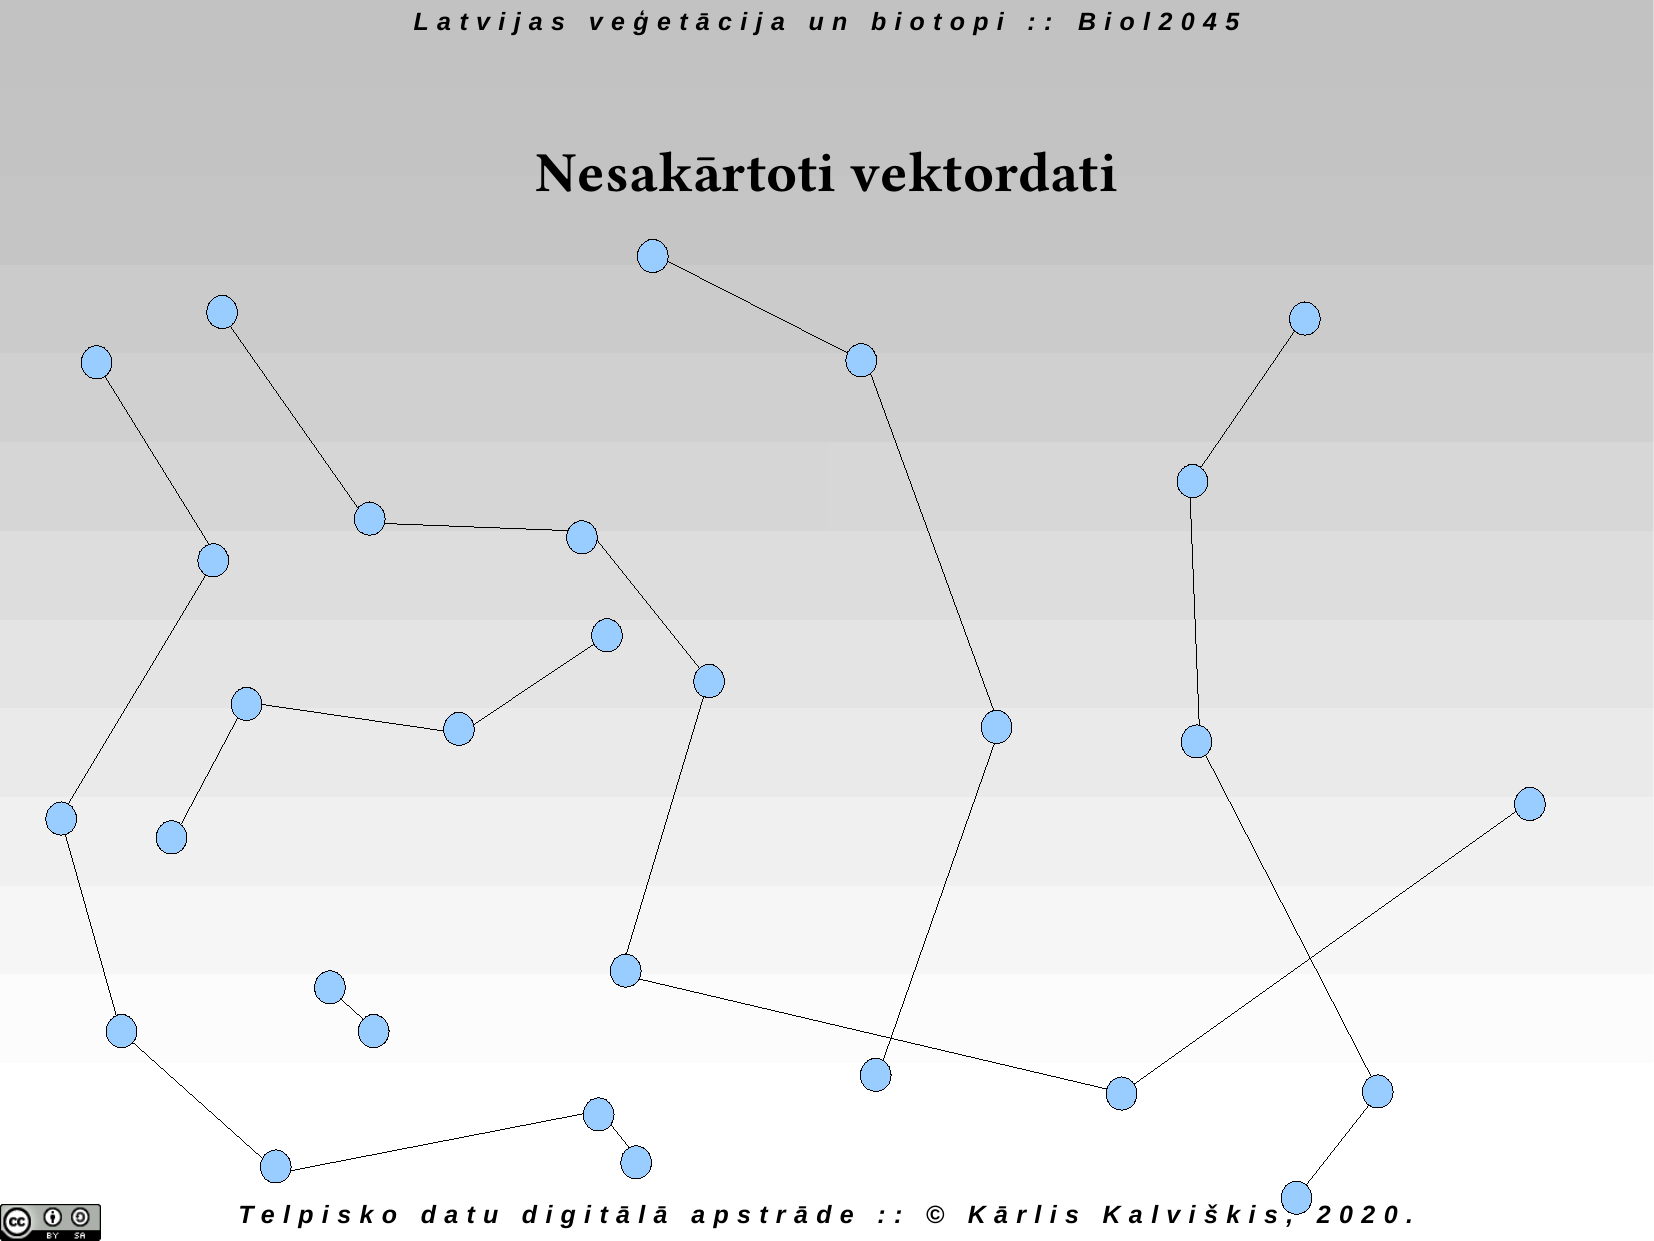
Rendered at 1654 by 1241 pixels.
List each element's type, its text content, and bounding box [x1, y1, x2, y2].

text_box [156, 820, 187, 854]
text_box [1362, 1074, 1394, 1108]
text_box [197, 543, 229, 577]
text_box [1106, 1076, 1137, 1111]
text_box [1177, 464, 1208, 498]
text_box [1514, 787, 1546, 821]
text_box [1181, 724, 1212, 758]
text_box [81, 345, 112, 379]
text_box [443, 712, 475, 746]
text_box [206, 295, 238, 329]
text_box [693, 664, 725, 698]
text_box [610, 953, 642, 988]
text_box [845, 343, 877, 377]
text_box [981, 710, 1012, 744]
text_box [591, 618, 623, 652]
picture [0, 0, 1654, 1241]
text_box [260, 1149, 292, 1183]
text_box [583, 1097, 615, 1131]
text_box [106, 1014, 137, 1048]
text_box [231, 687, 262, 721]
text_box [1289, 301, 1321, 336]
text_box [314, 970, 346, 1004]
text_box [1281, 1181, 1312, 1215]
text_box [637, 239, 669, 273]
title Nesakārtoti vektordati [29, 49, 1625, 296]
text_box [45, 801, 77, 836]
text_box [358, 1014, 390, 1048]
text_box [860, 1058, 892, 1092]
text_box [566, 520, 598, 554]
text_box [620, 1145, 652, 1179]
text_box [354, 501, 386, 536]
